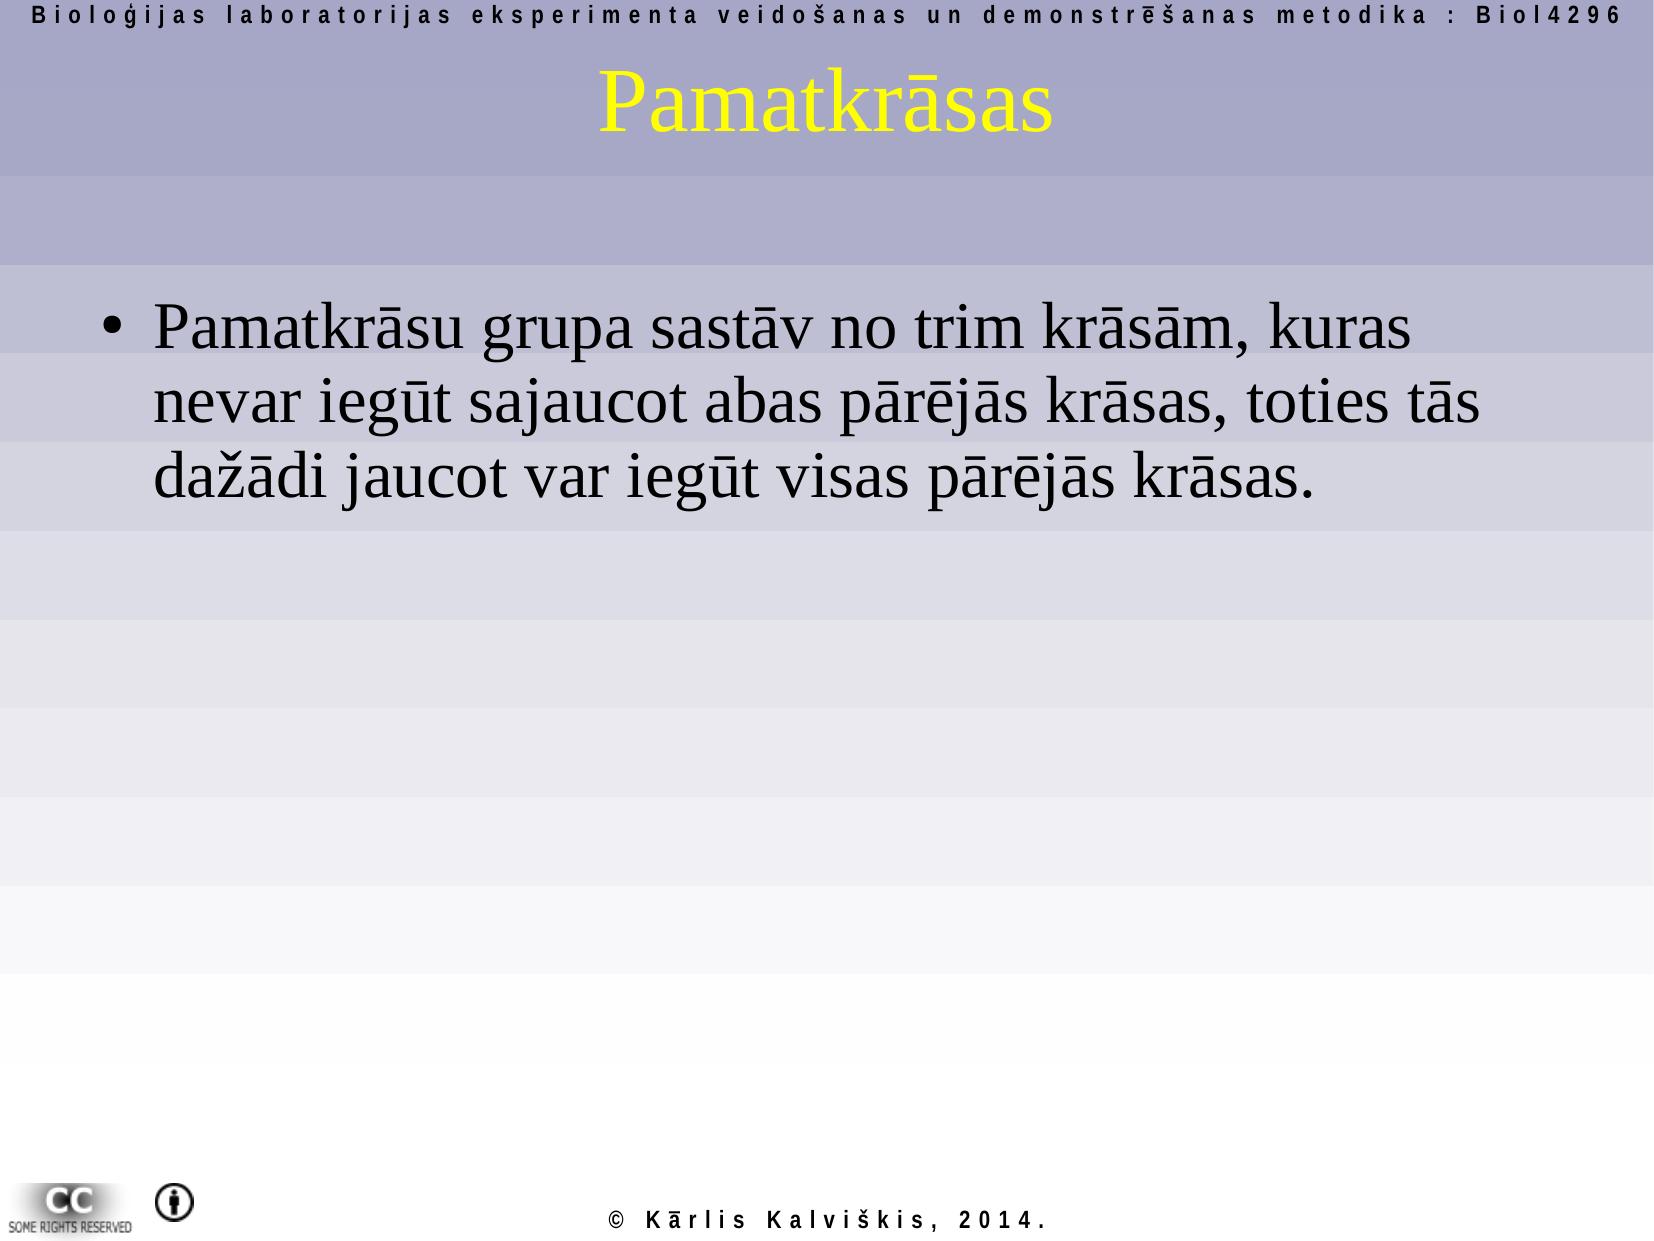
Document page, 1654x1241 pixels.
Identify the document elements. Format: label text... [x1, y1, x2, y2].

title Pamatkrāsas [29, 49, 1625, 296]
list Pamatkrāsu grupa sastāv no trim krāsām, kuras nevar iegūt sajaucot abas pārējās krāsas, toties tās dažādi jaucot var iegūt visas pārējās krāsas. [82, 289, 1571, 1113]
picture [0, 0, 1654, 1241]
